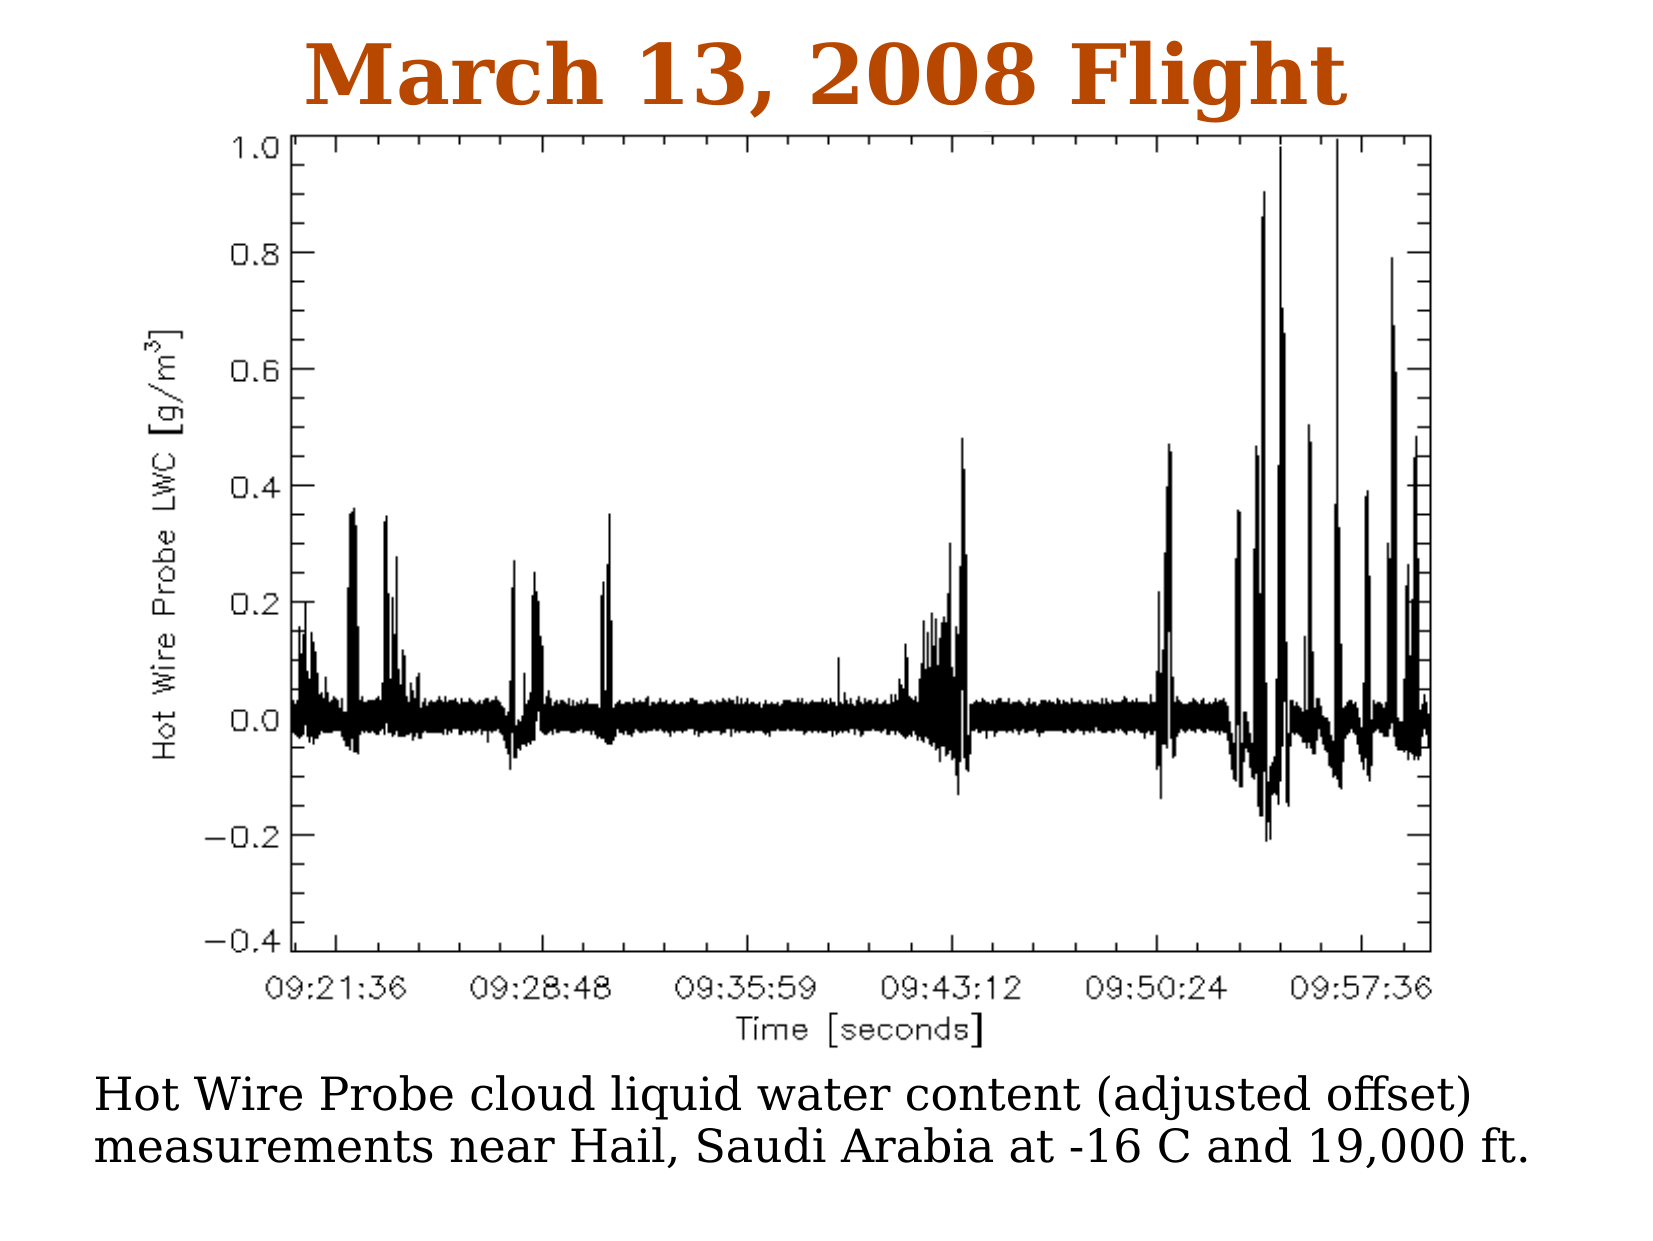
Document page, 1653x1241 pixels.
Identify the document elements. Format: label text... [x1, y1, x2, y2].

picture [84, 132, 1503, 1051]
text_box Hot Wire Probe cloud liquid water content (adjusted offset) measurements near Hail, Saudi Arabia at -16 C and 19,000 ft. [78, 1061, 1617, 1183]
text_box March 13, 2008 Flight [0, 20, 1653, 132]
